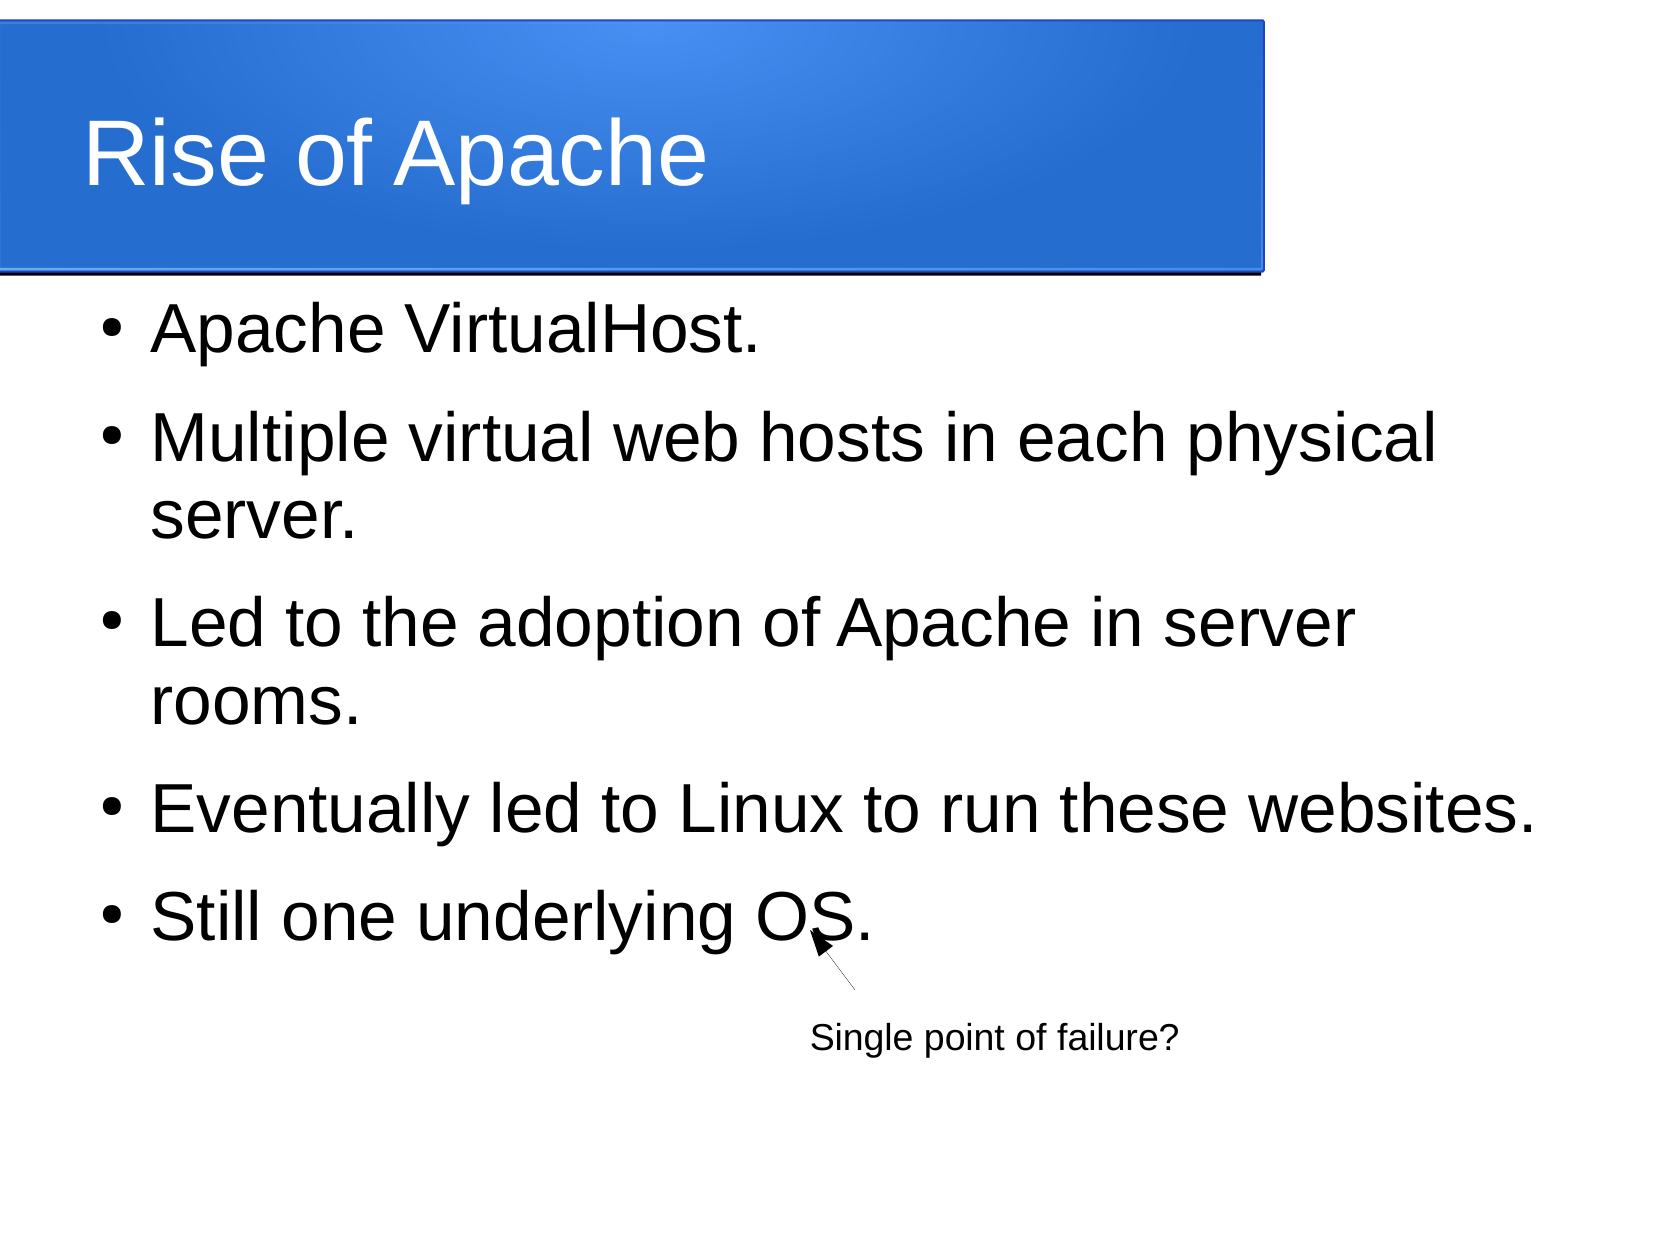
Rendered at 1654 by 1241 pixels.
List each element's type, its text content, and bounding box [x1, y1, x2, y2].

text_box Single point of failure? [795, 1009, 1195, 1067]
list Apache VirtualHost. Multiple virtual web hosts in each physical server. Led to the adoption of Apache in server rooms. Eventually led to Linux to run these websites. Still one underlying OS. [82, 290, 1538, 1010]
title Rise of Apache [82, 49, 1250, 257]
